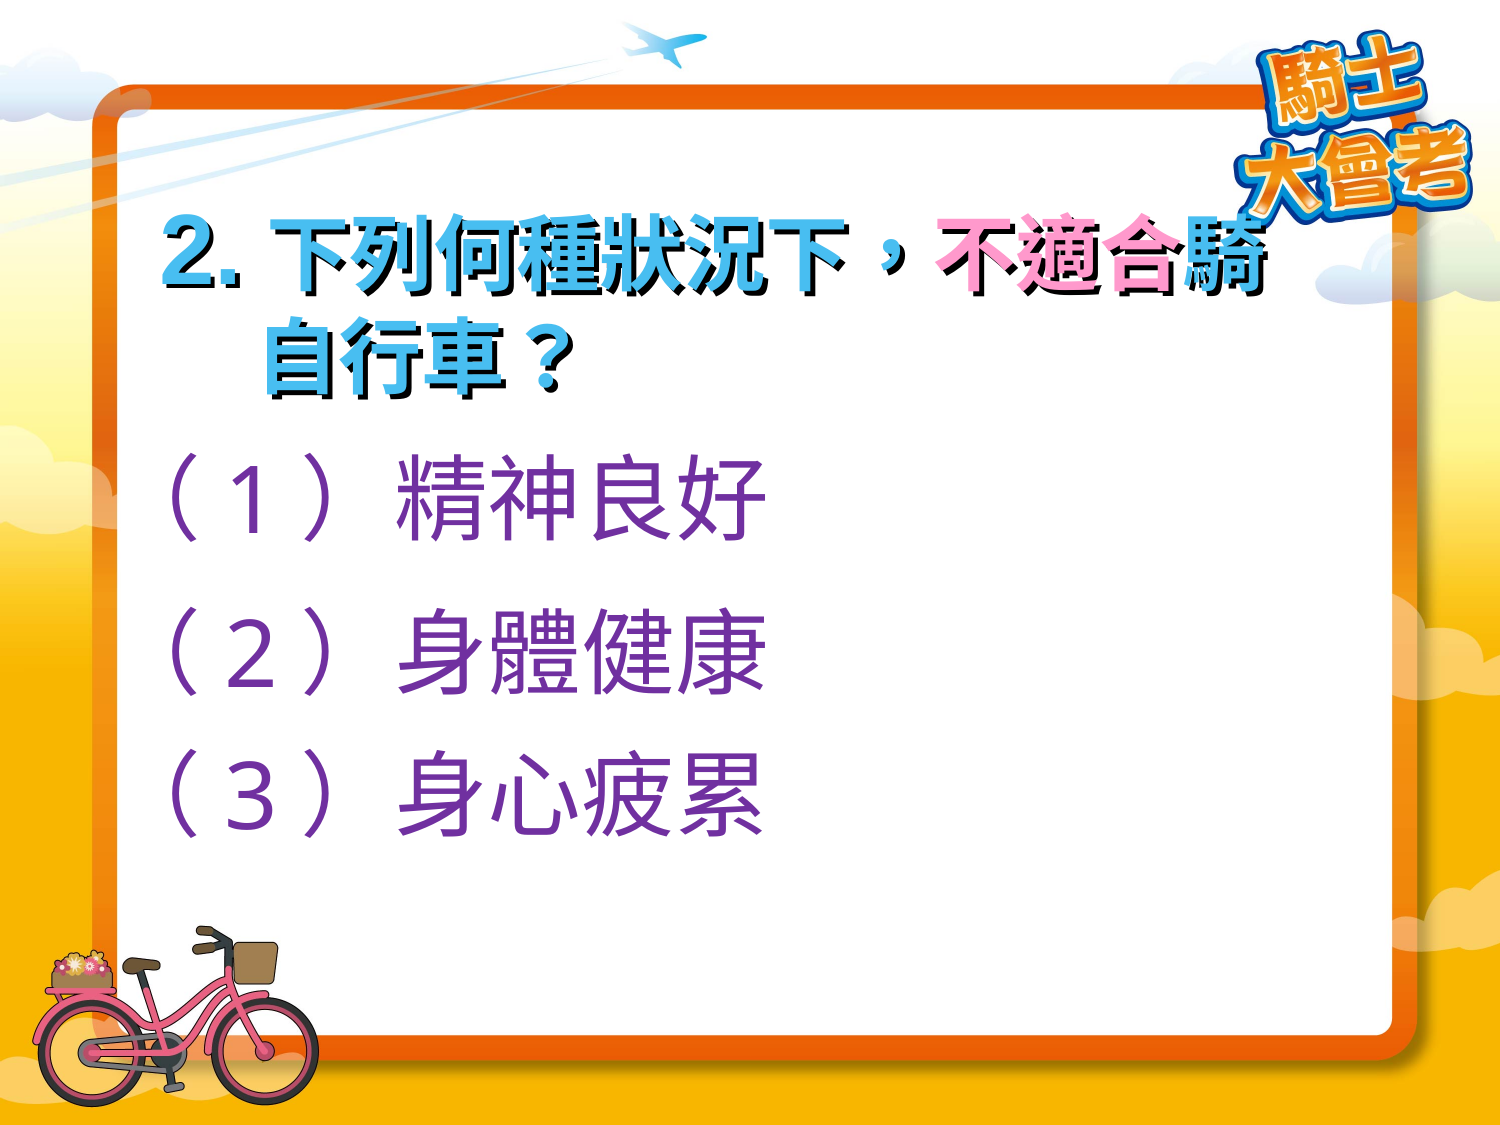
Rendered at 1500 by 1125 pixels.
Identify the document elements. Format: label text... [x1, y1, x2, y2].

text_box （1）精神良好 [100, 432, 1376, 551]
text_box （3）身心疲累 [100, 727, 1376, 846]
text_box 2.下列何種狀況下，不適合騎 自行車？ [159, 184, 1435, 398]
text_box （2）身體健康 [100, 586, 1376, 727]
